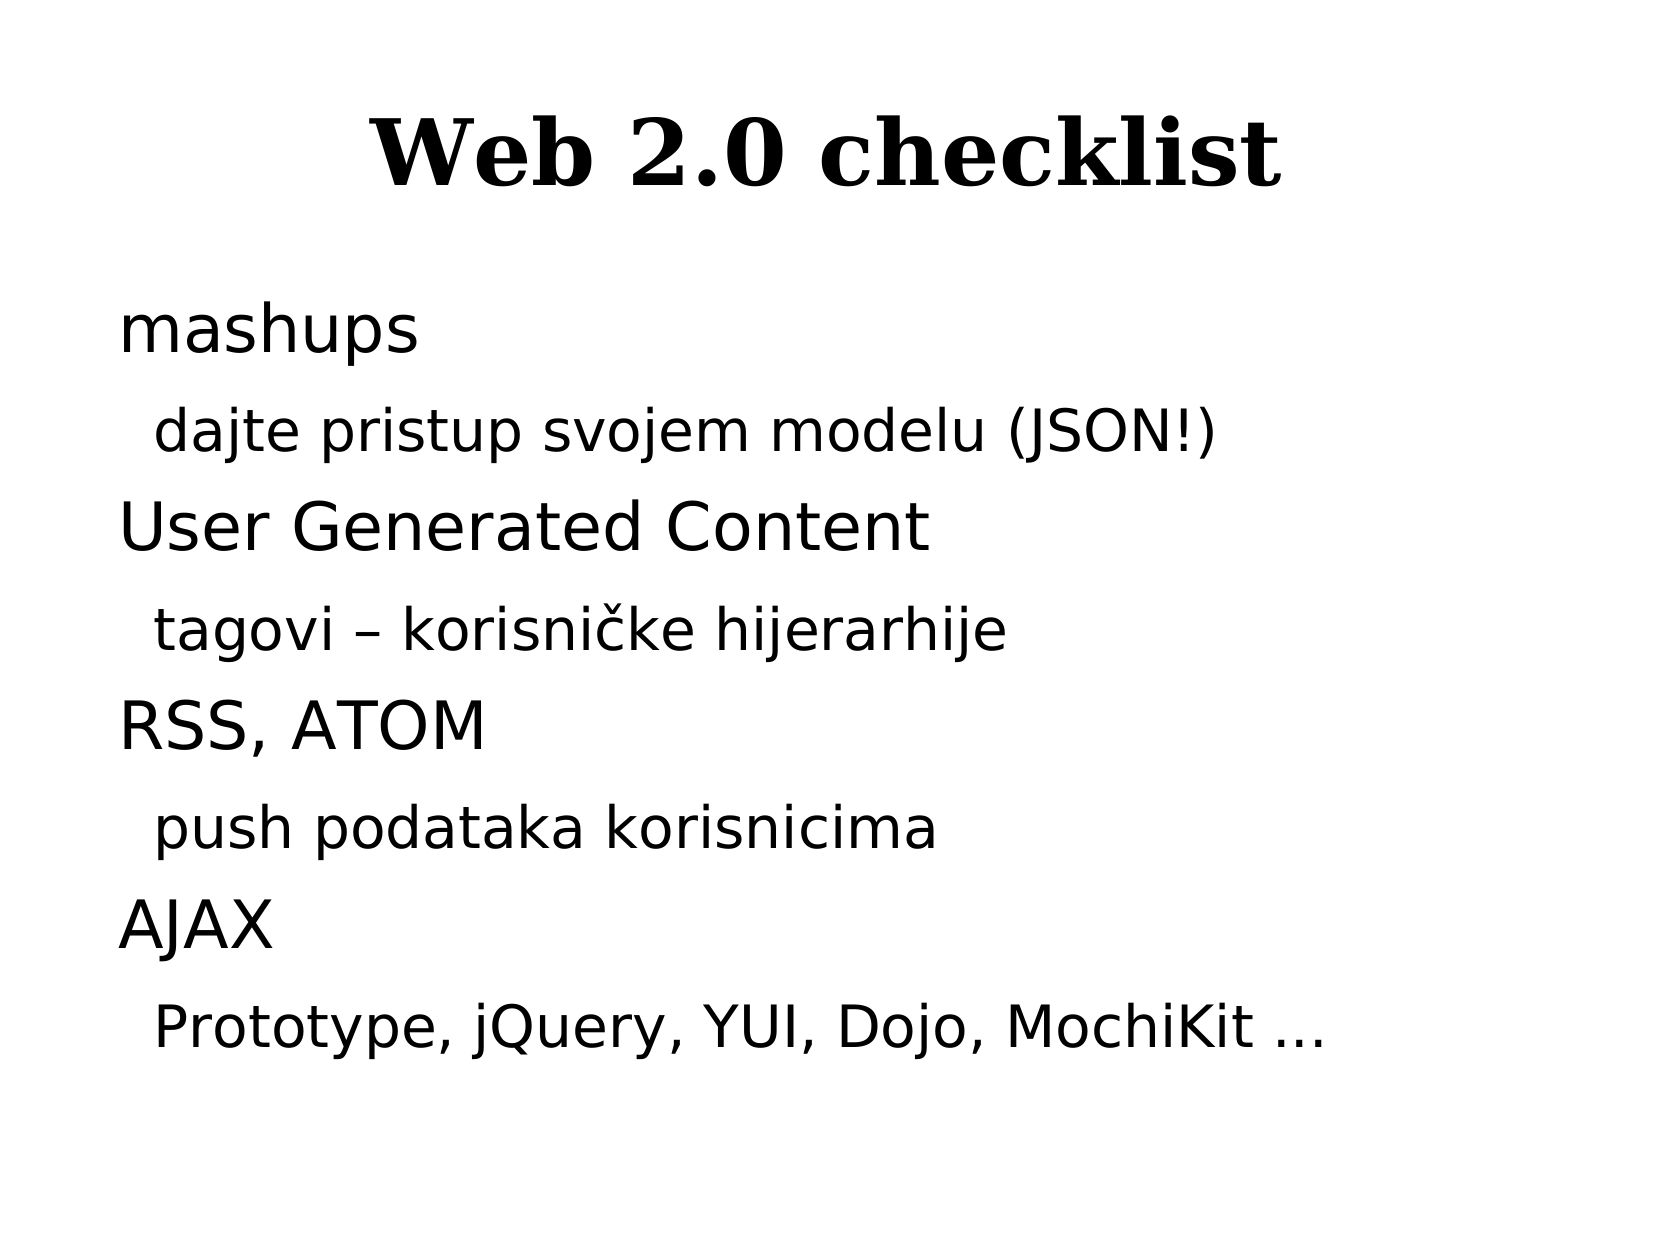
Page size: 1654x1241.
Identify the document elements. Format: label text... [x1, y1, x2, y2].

list mashups dajte pristup svojem modelu (JSON!) User Generated Content tagovi – korisničke hijerarhije RSS, ATOM push podataka korisnicima AJAX Prototype, jQuery, YUI, Dojo, MochiKit ... [82, 290, 1571, 1094]
title Web 2.0 checklist [82, 56, 1571, 250]
